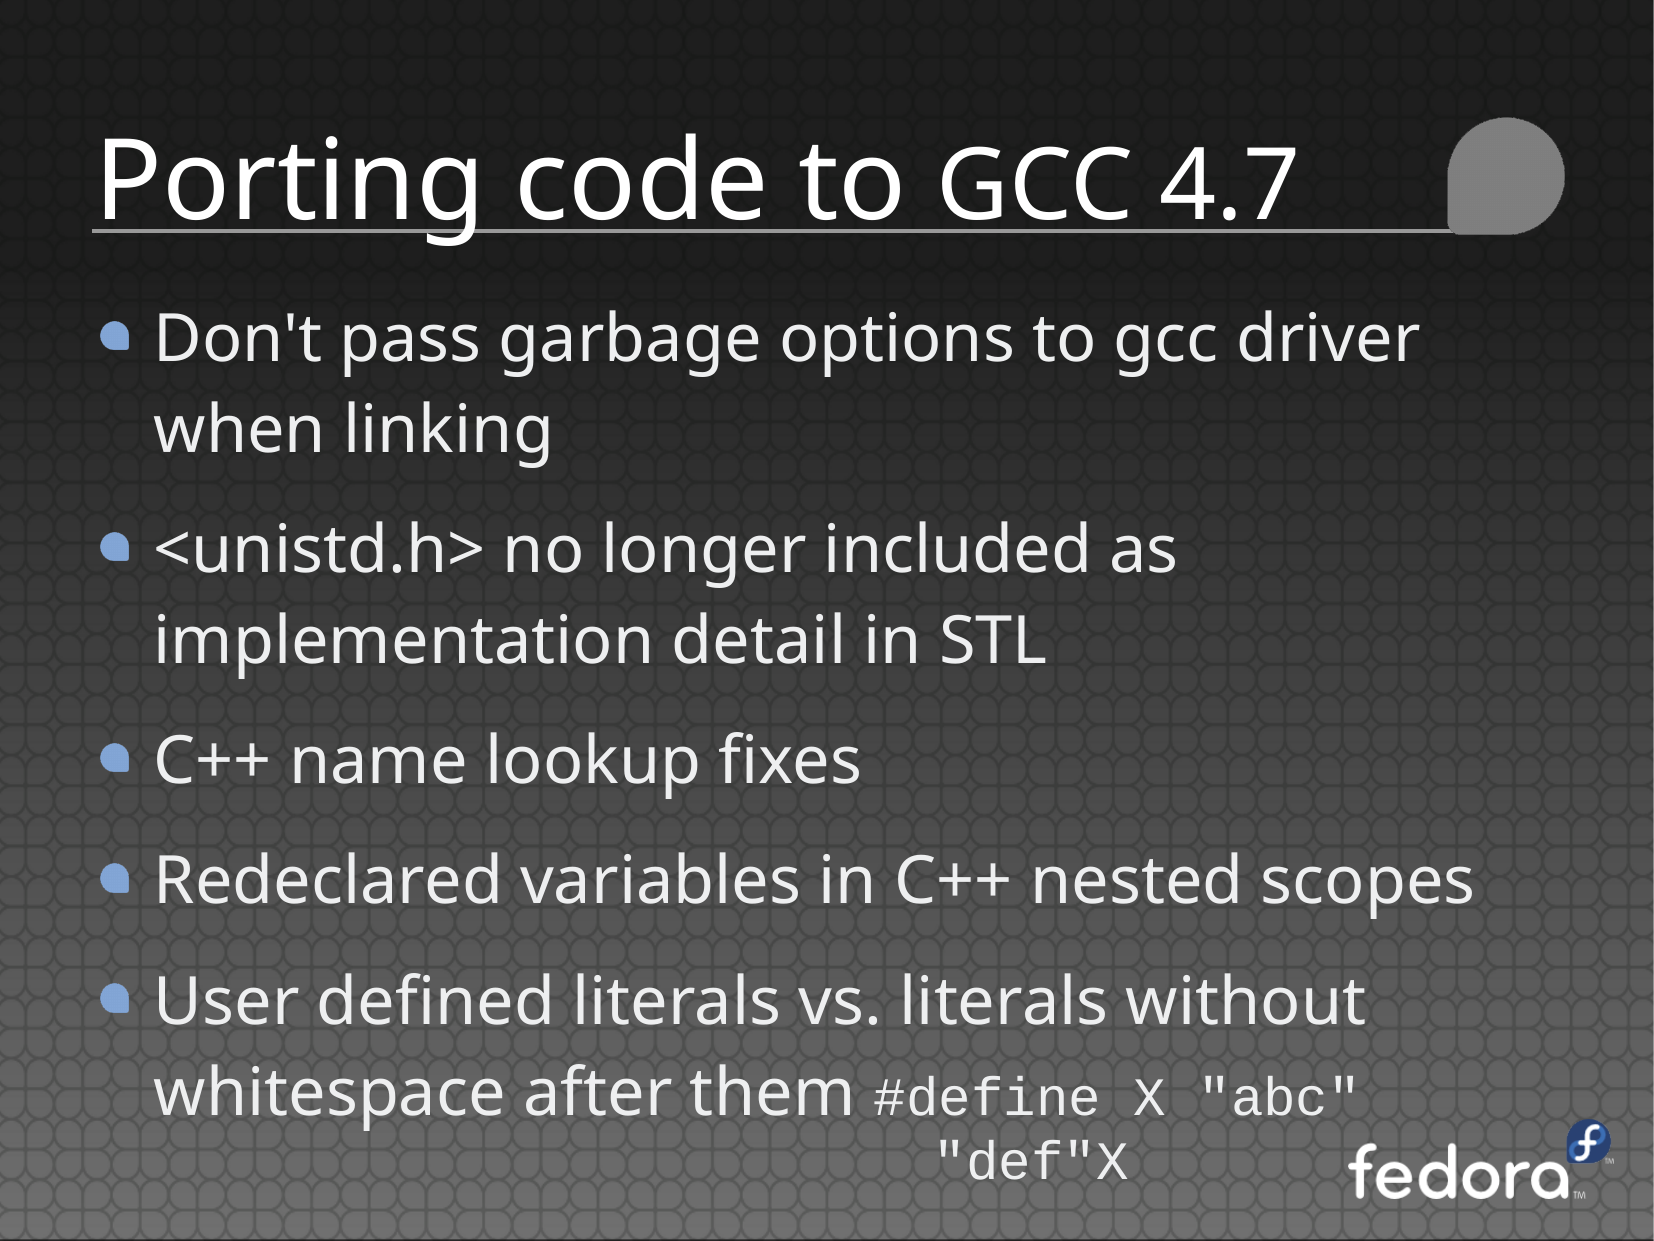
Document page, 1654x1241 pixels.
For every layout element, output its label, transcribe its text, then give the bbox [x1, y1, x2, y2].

list Don't pass garbage options to gcc driver when linking <unistd.h> no longer included as implementation detail in STL C++ name lookup fixes Redeclared variables in C++ nested scopes User defined literals vs. literals without whitespace after them #define X "abc" "def"X [82, 290, 1571, 1171]
title Porting code to GCC 4.7 [94, 100, 1426, 251]
picture [0, 0, 1654, 1241]
